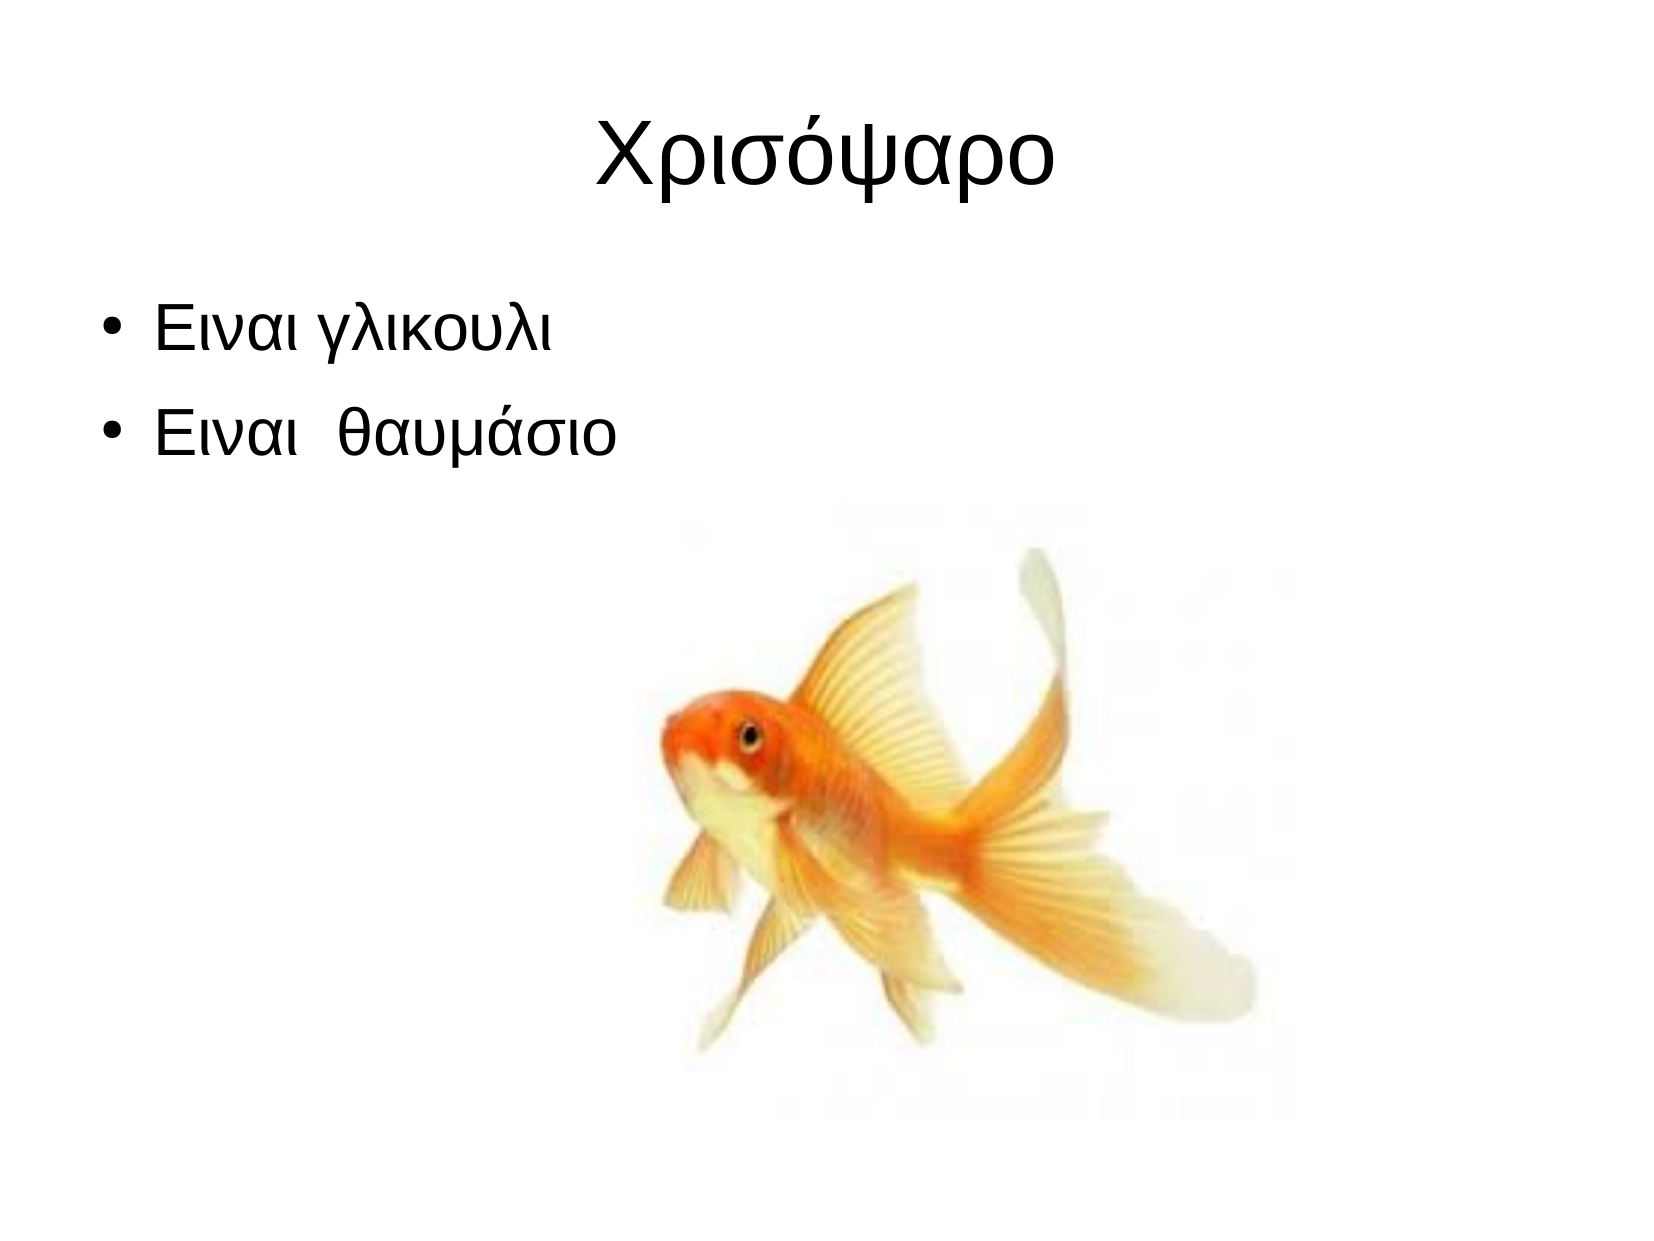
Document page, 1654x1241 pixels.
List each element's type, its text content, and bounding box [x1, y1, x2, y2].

title Χρισόψαρο [82, 49, 1571, 257]
picture [590, 501, 1300, 1123]
list Ειναι γλικουλι Ειναι θαυμάσιο [82, 290, 1571, 1109]
